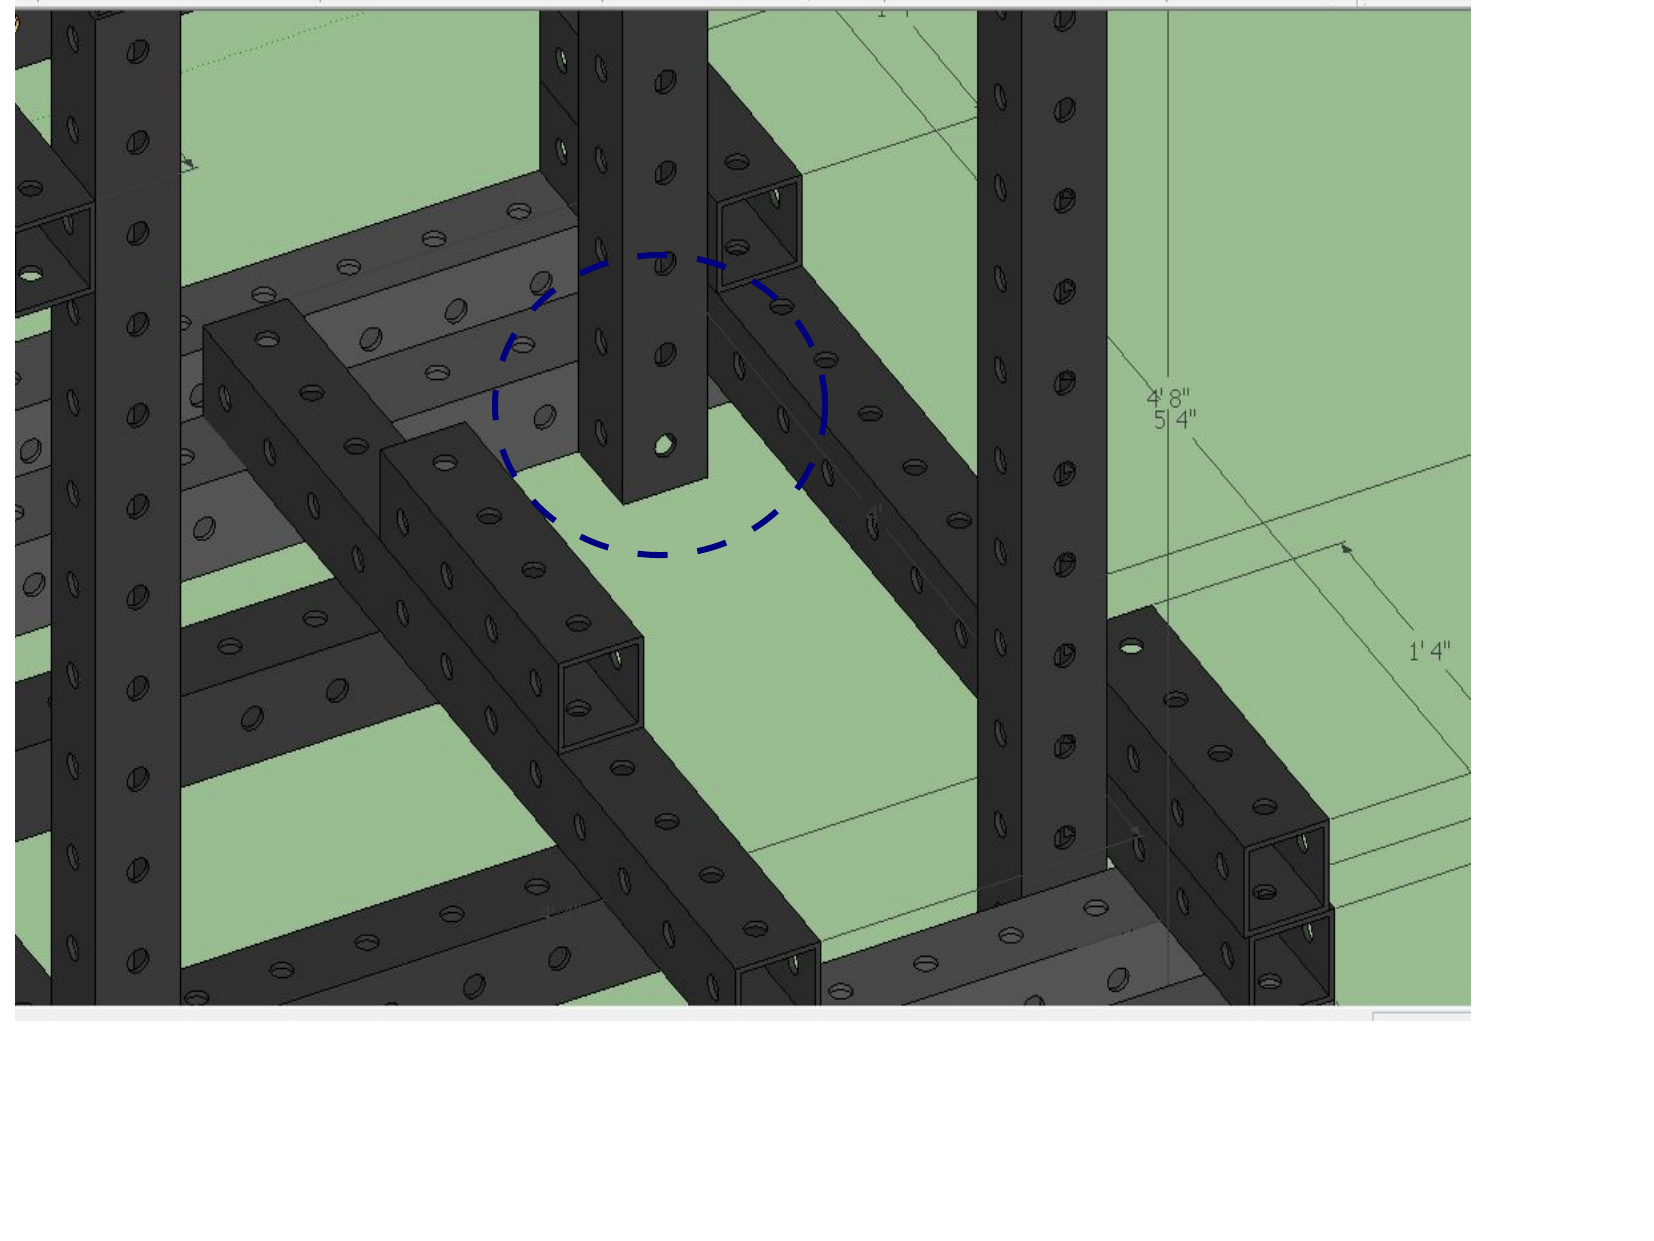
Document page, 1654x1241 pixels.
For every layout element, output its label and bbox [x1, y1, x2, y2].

picture [15, 0, 1471, 1021]
